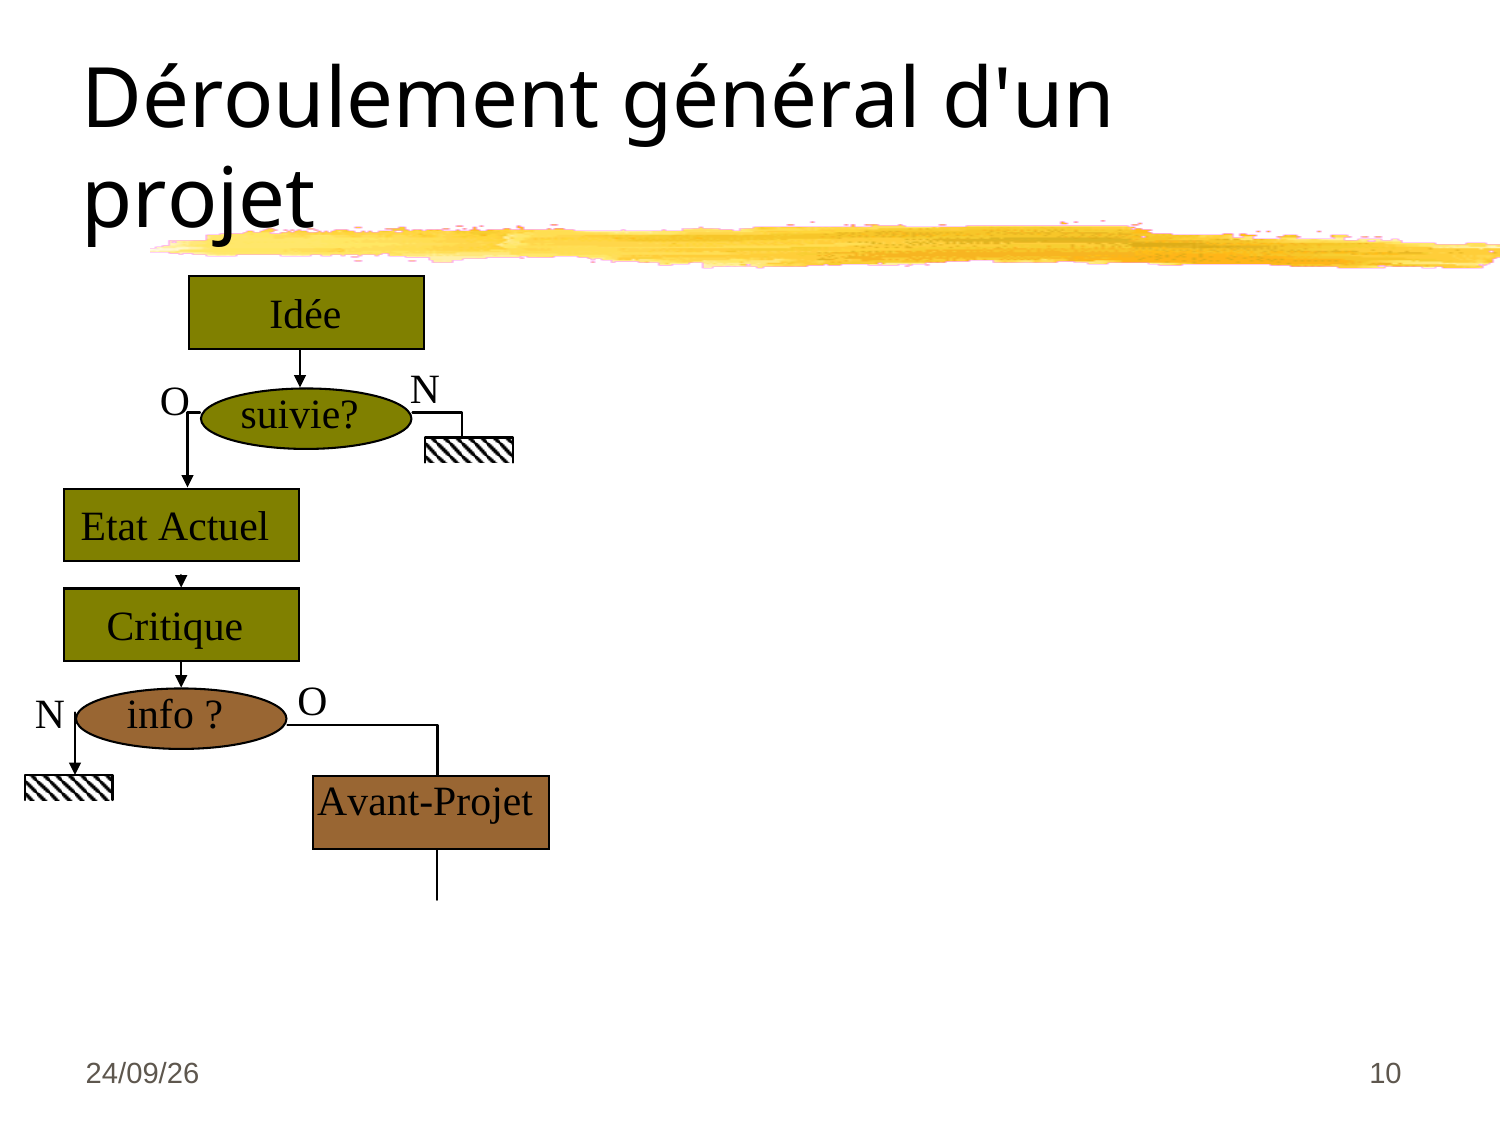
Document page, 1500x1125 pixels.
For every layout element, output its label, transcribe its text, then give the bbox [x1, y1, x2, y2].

text_box info ? [111, 679, 239, 744]
text_box <numéro> [1104, 1021, 1417, 1097]
text_box [374, 395, 412, 442]
text_box [123, 693, 282, 749]
text_box [425, 437, 513, 463]
text_box [205, 399, 225, 438]
text_box [313, 832, 549, 849]
text_box suivie? [225, 379, 374, 444]
text_box Etat Actuel [65, 491, 285, 557]
title Déroulement général d'un projet [66, 37, 1342, 225]
text_box N [394, 354, 455, 419]
text_box [25, 775, 113, 800]
text_box [63, 488, 299, 562]
text_box [63, 588, 299, 662]
text_box 20/01/15 [70, 1021, 384, 1097]
text_box Avant-Projet [302, 766, 549, 832]
text_box [80, 696, 111, 742]
text_box O [282, 666, 343, 732]
text_box N [19, 679, 80, 744]
text_box [248, 444, 364, 449]
text_box Critique [91, 591, 259, 657]
picture [150, 215, 1500, 279]
text_box Idée [254, 279, 357, 344]
text_box [188, 275, 424, 349]
text_box O [144, 366, 205, 432]
